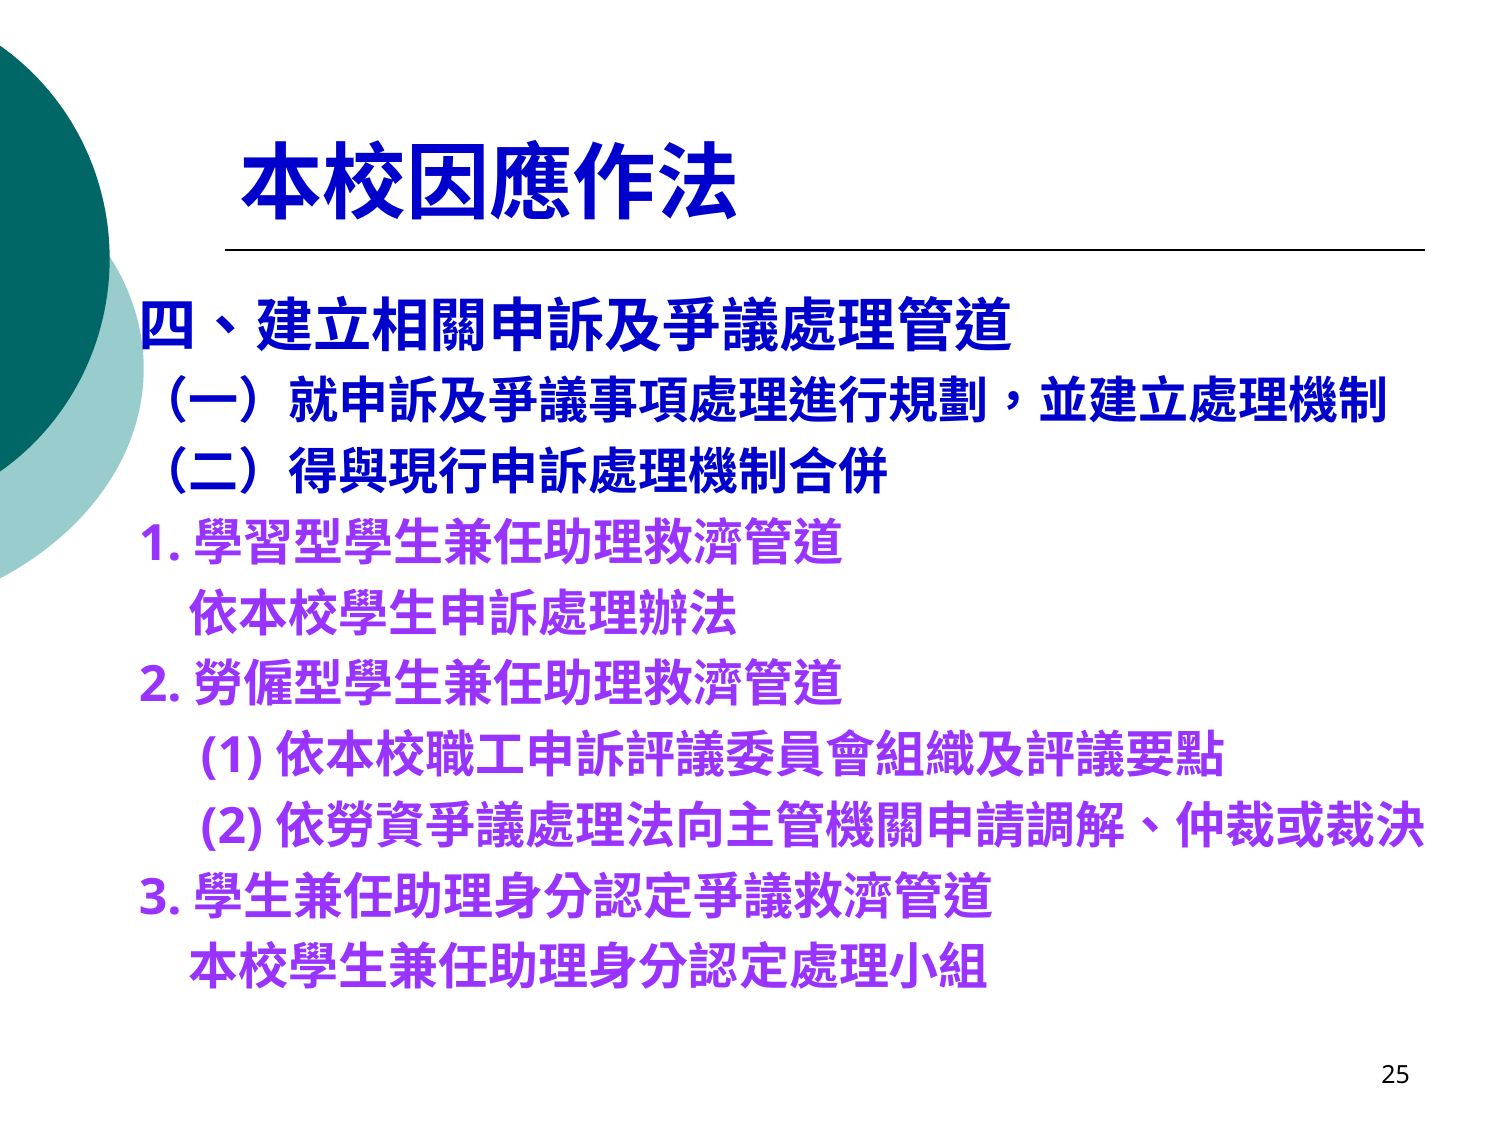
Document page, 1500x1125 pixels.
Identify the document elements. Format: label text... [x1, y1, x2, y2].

text_box 四、建立相關申訴及爭議處理管道 （一）就申訴及爭議事項處理進行規劃，並建立處理機制 （二）得與現行申訴處理機制合併 1.學習型學生兼任助理救濟管道 依本校學生申訴處理辦法 2.勞僱型學生兼任助理救濟管道 (1)依本校職工申訴評議委員會組織及評議要點 (2)依勞資爭議處理法向主管機關申請調解、仲裁或裁決 3.學生兼任助理身分認定爭議救濟管道 本校學生兼任助理身分認定處理小組 [123, 267, 1447, 1003]
title 本校因應作法 [224, 49, 1425, 237]
slide_number <number> [1074, 1025, 1425, 1100]
